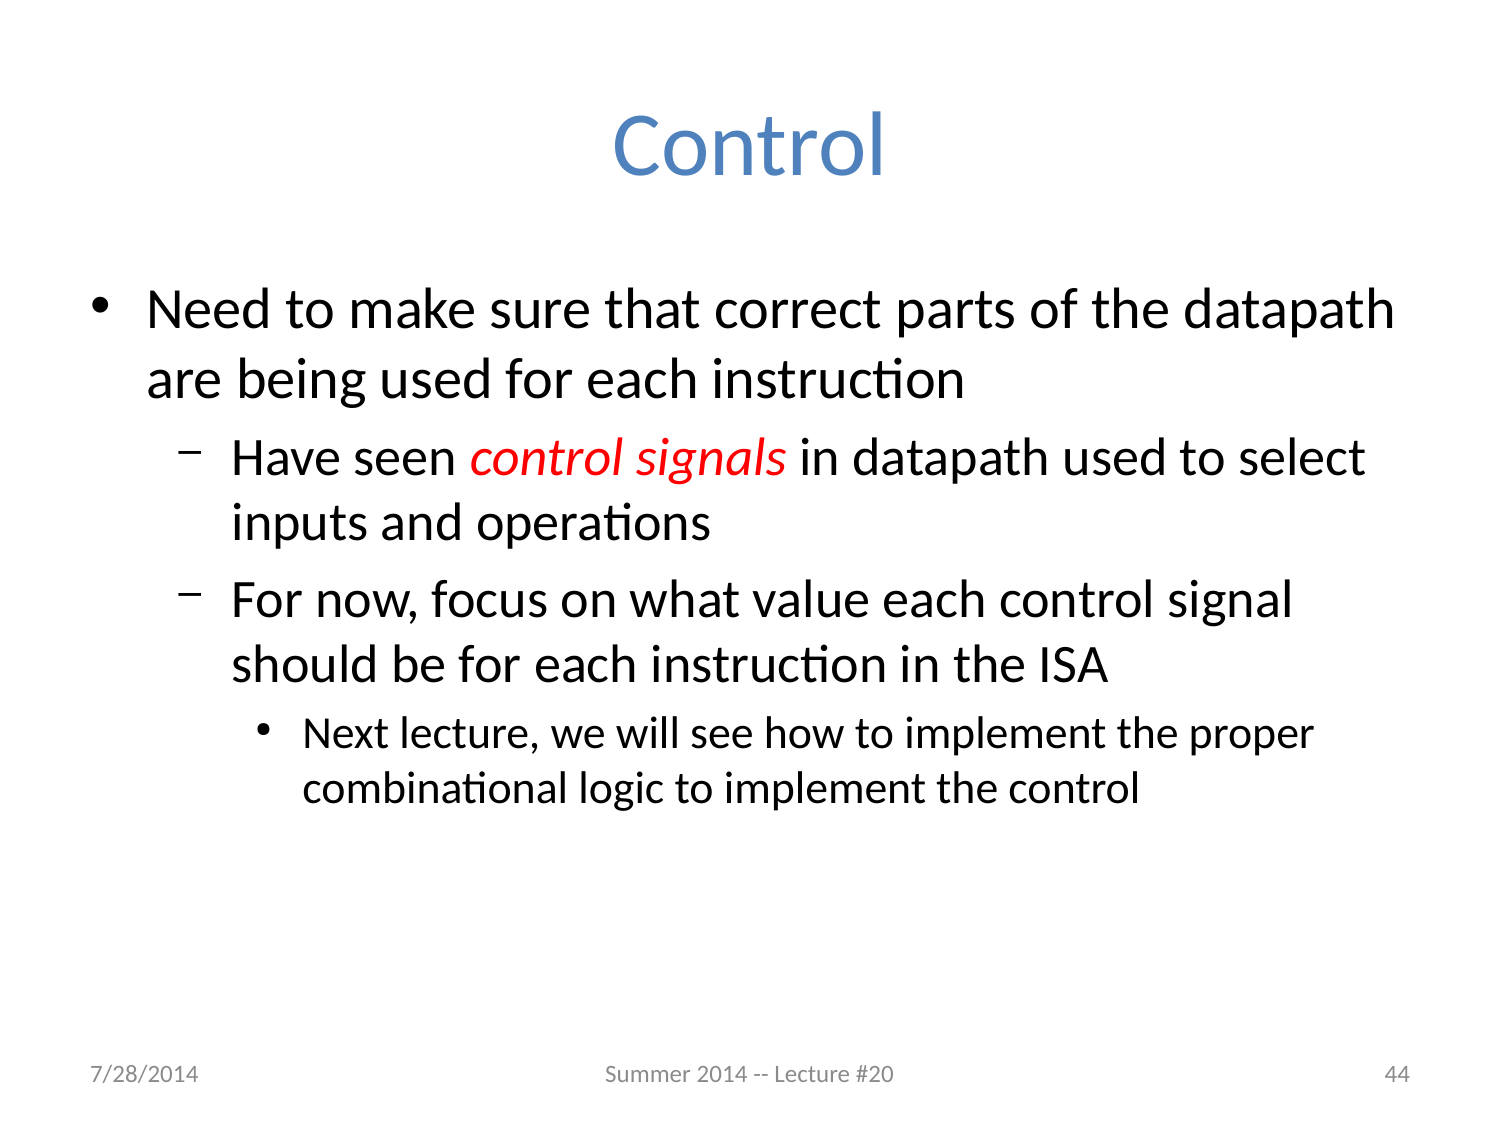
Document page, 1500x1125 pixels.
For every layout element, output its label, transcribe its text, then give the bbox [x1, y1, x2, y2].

title Control [75, 45, 1425, 233]
footer Summer 2014 -- Lecture #20 [512, 1042, 988, 1103]
slide_number 7/28/2014 [75, 1042, 425, 1103]
list Need to make sure that correct parts of the datapath are being used for each instruction Have seen control signals in datapath used to select inputs and operations For now, focus on what value each control signal should be for each instruction in the ISA Next lecture, we will see how to implement the proper combinational logic to implement the control [75, 262, 1425, 1073]
slide_number <number> [1074, 1042, 1425, 1103]
